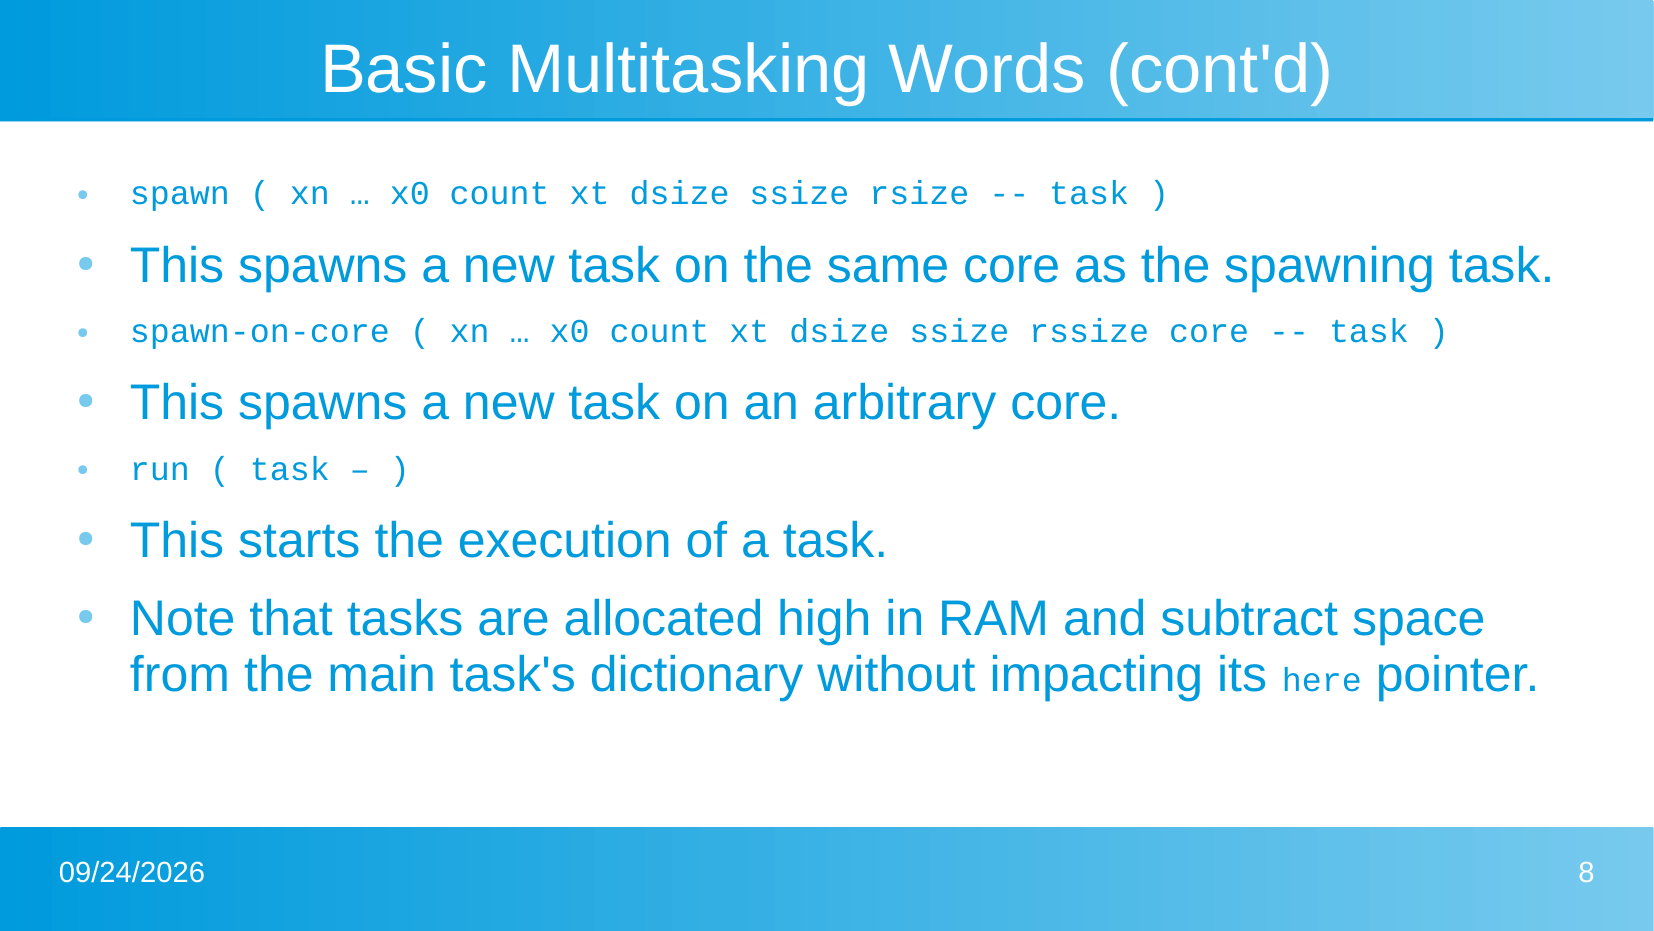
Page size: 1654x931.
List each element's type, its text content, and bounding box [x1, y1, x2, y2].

list spawn ( xn … x0 count xt dsize ssize rsize -- task ) This spawns a new task on the same core as the spawning task. spawn-on-core ( xn … x0 count xt dsize ssize rssize core -- task ) This spawns a new task on an arbitrary core. run ( task – ) This starts the execution of a task. Note that tasks are allocated high in RAM and subtract space from the main task's dictionary without impacting its here pointer. [59, 177, 1595, 768]
title Basic Multitasking Words (cont'd) [59, 29, 1595, 108]
